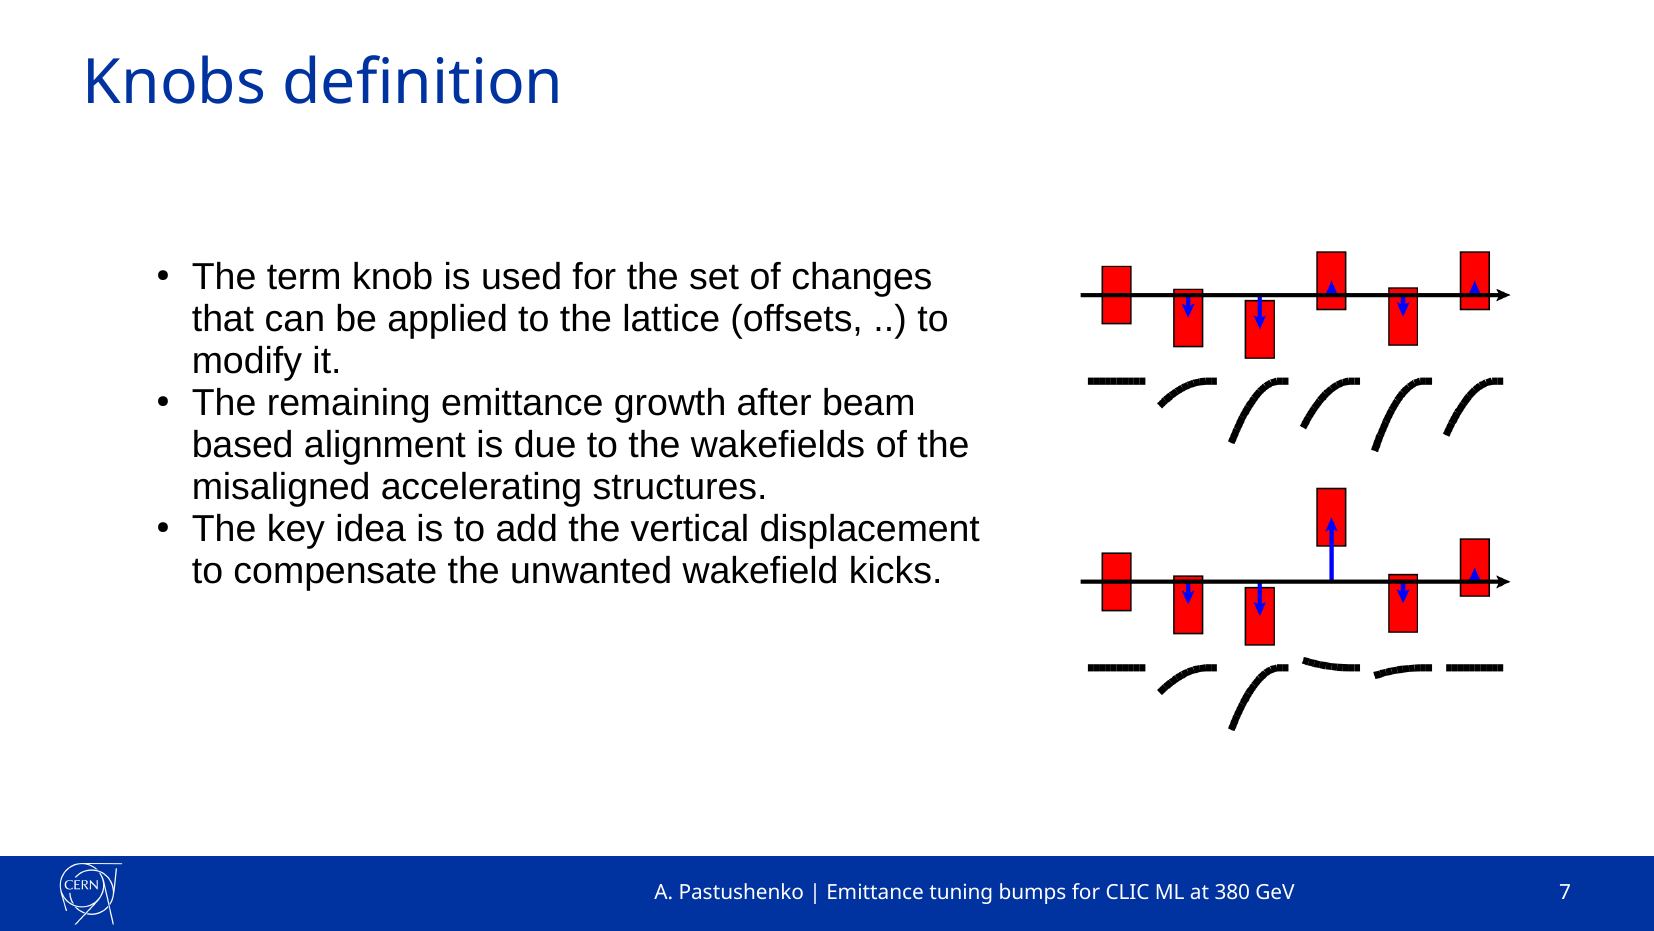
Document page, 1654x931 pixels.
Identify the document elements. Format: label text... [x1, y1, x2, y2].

picture [56, 859, 127, 928]
title Knobs definition [82, 37, 1571, 193]
text_box The term knob is used for the set of changes that can be applied to the lattice (offsets, ..) to modify it. The remaining emittance growth after beam based alignment is due to the wakefields of the misaligned accelerating structures. The key idea is to add the vertical displacement to compensate the unwanted wakefield kicks. [141, 248, 1004, 768]
picture [1039, 212, 1534, 747]
